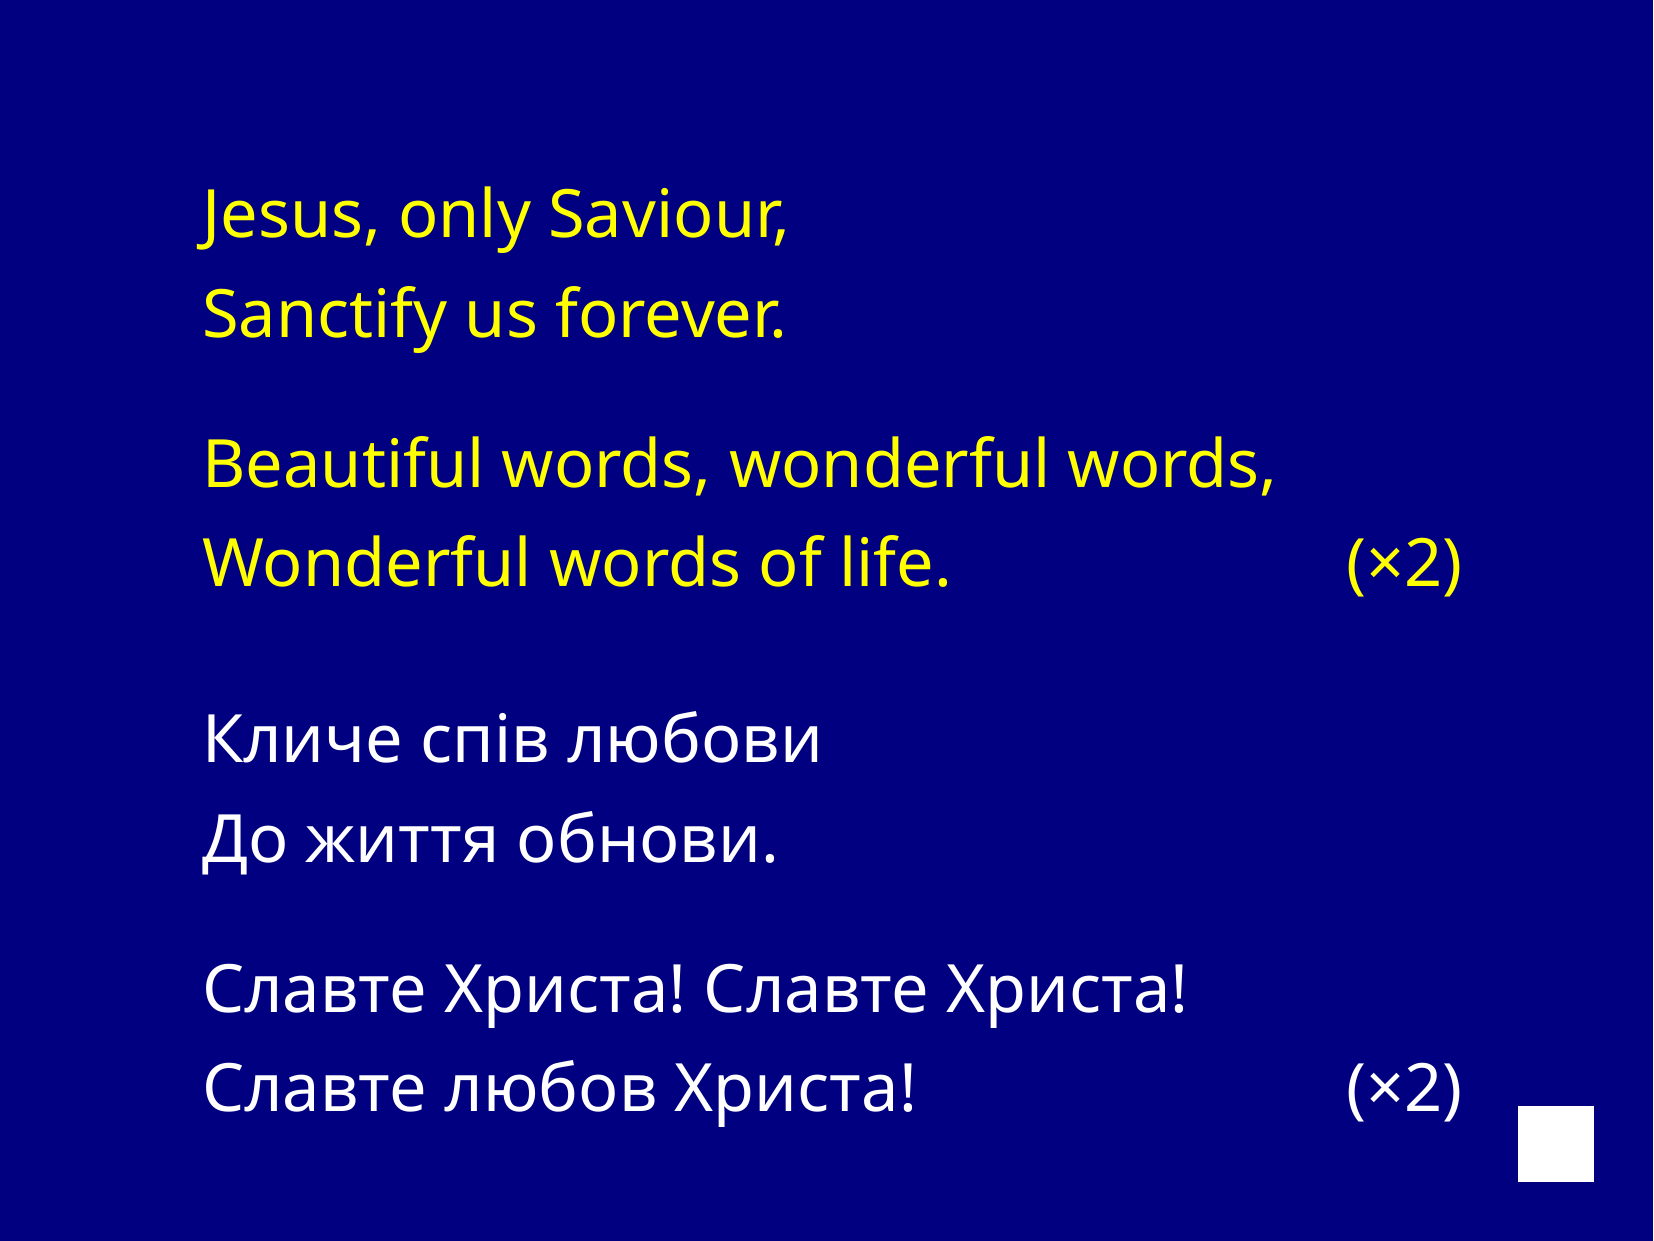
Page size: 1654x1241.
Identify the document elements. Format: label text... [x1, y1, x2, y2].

text_box Jesus, only Saviour, Sanctify us forever. Beautiful words, wonderful words, Wonderful words of life. (×2) [75, 150, 1576, 638]
text_box [1518, 1106, 1594, 1182]
text_box Кличе спів любови До життя обнови. Славте Христа! Славте Христа! Славте любов Христа! (×2) [75, 675, 1576, 1163]
